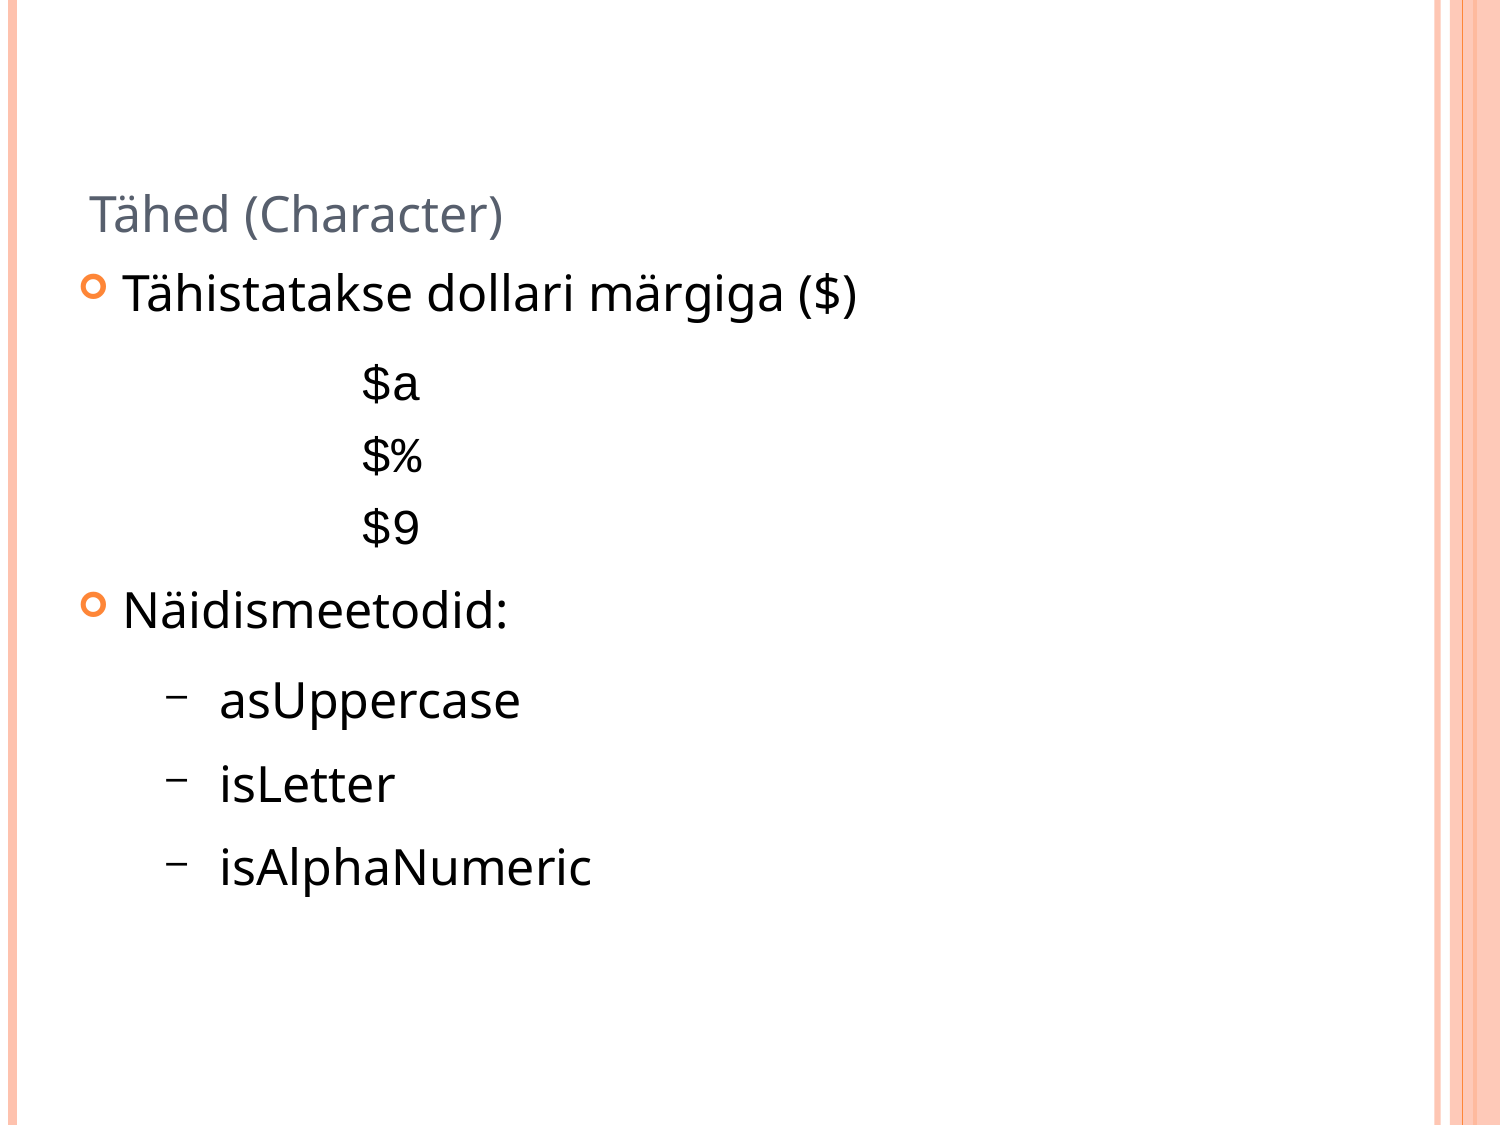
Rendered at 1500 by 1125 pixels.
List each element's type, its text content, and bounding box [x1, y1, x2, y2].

list Tähistatakse dollari märgiga ($) $a $% $9 Näidismeetodid: asUppercase isLetter isAlphaNumeric [63, 253, 1335, 1004]
title Tähed (Character) [75, 0, 1300, 250]
